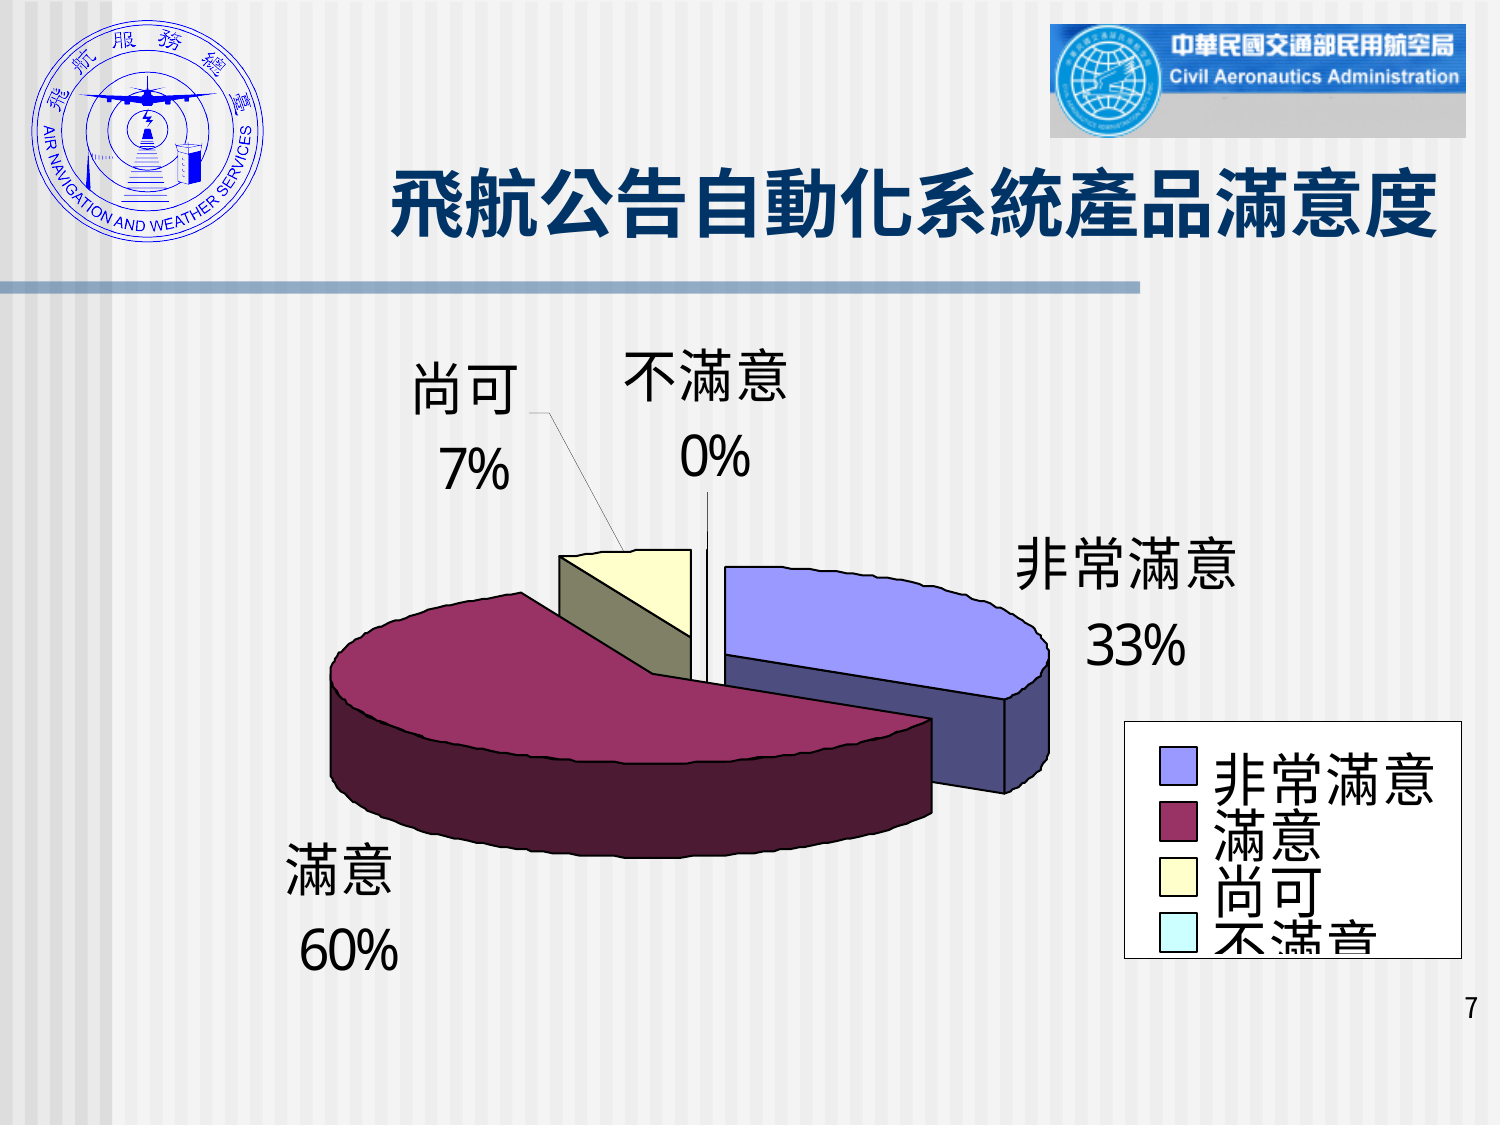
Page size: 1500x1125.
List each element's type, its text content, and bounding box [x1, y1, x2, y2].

title 飛航公告自動化系統產品滿意度 [206, 148, 1500, 255]
chart [112, 338, 1500, 1083]
